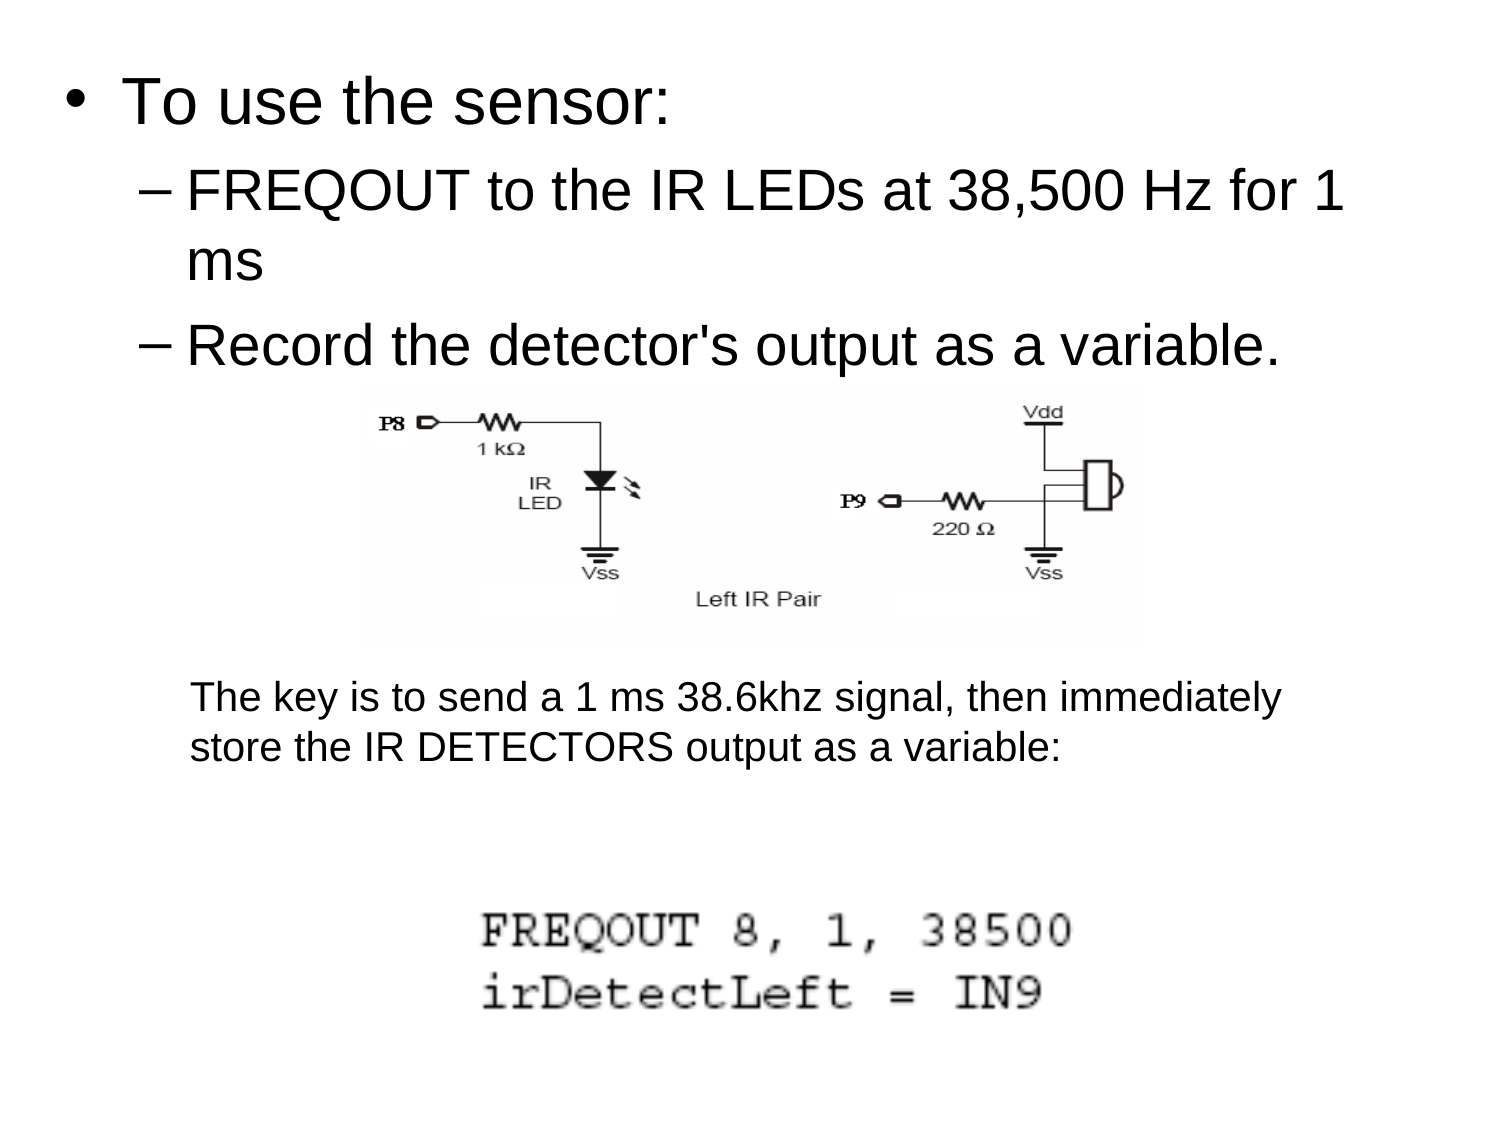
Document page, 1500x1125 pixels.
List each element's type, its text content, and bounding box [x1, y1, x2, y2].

text_box The key is to send a 1 ms 38.6khz signal, then immediately store the IR DETECTORS output as a variable: [174, 662, 1376, 778]
list To use the sensor: FREQOUT to the IR LEDs at 38,500 Hz for 1 ms Record the detector's output as a variable. [50, 50, 1401, 793]
picture [387, 849, 1276, 1075]
picture [359, 385, 1141, 663]
